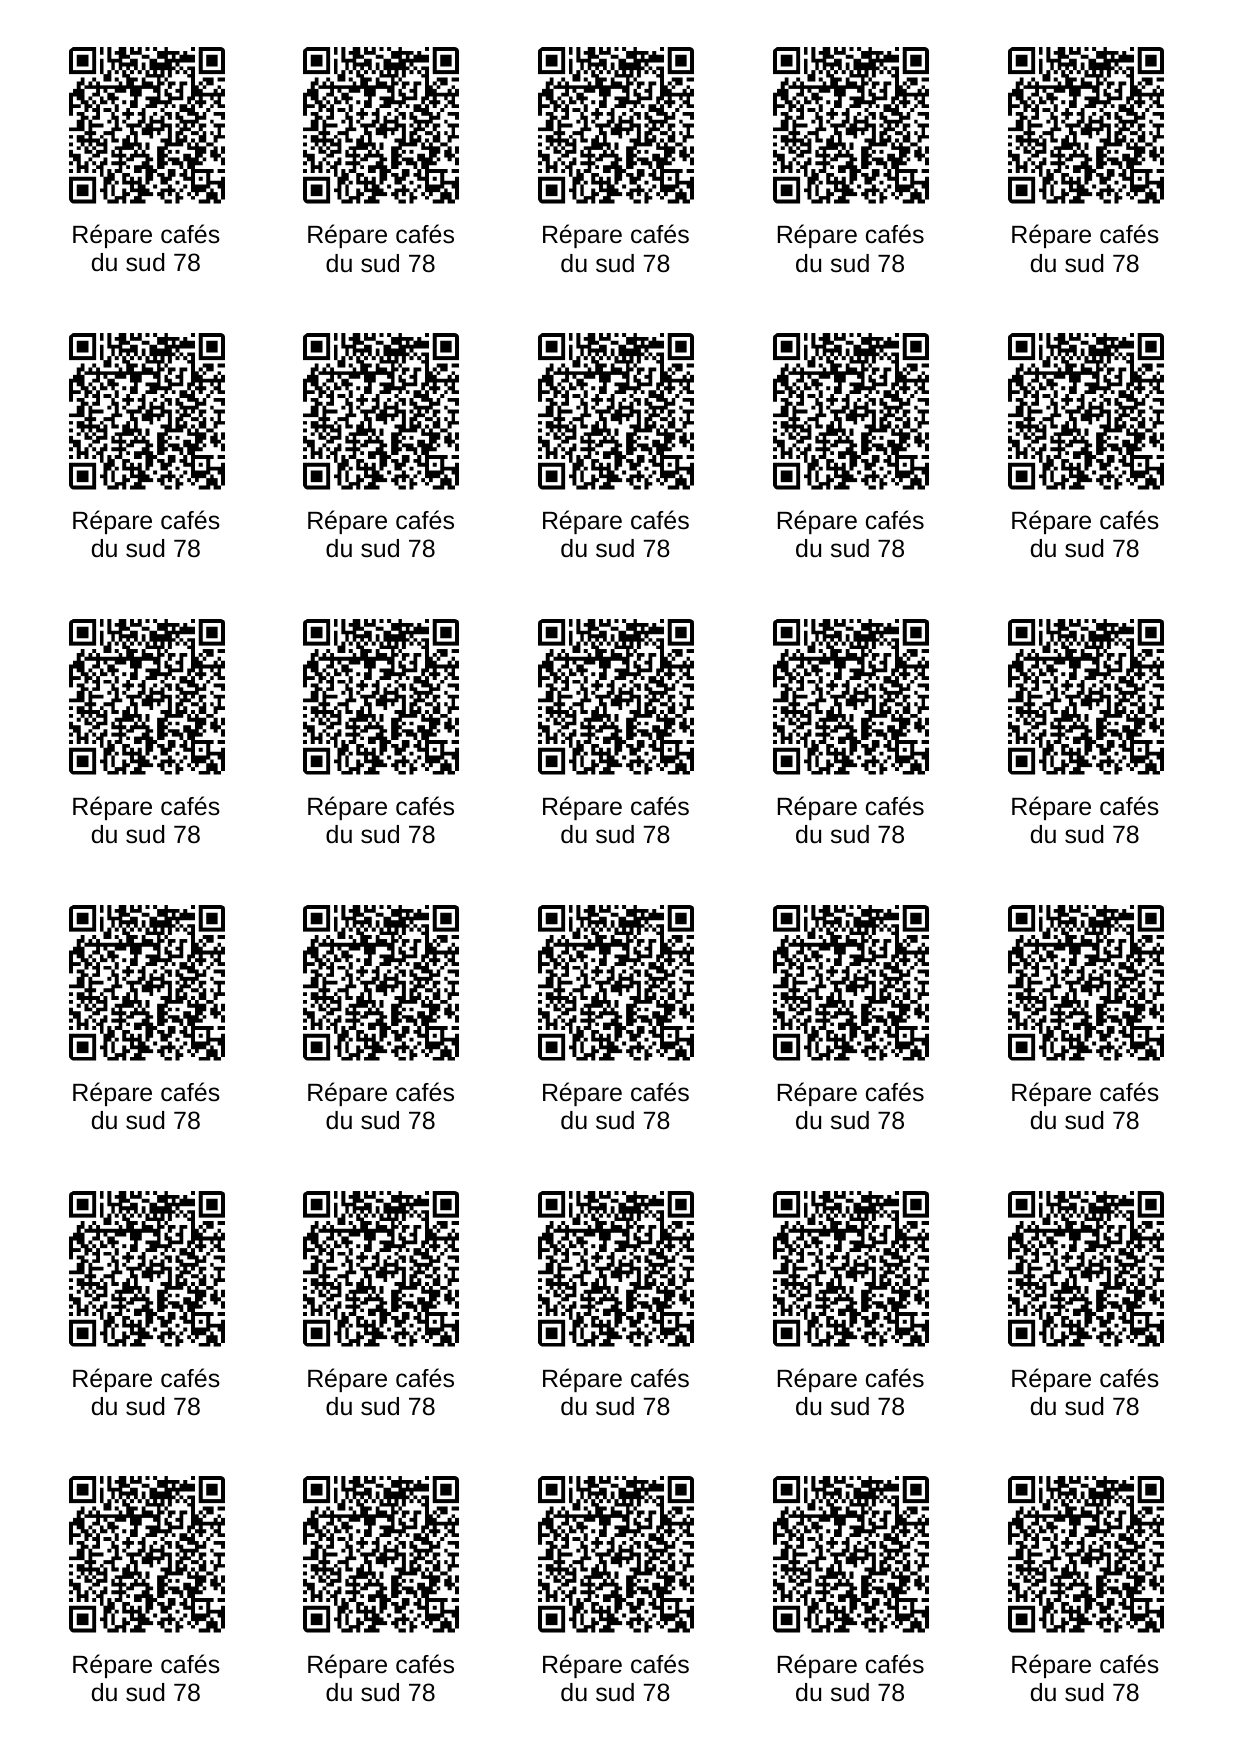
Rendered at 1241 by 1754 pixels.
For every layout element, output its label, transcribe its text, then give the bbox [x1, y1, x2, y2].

picture [769, 900, 932, 1064]
text_box Répare cafés du sud 78 [767, 1650, 934, 1707]
picture [65, 1186, 228, 1350]
picture [769, 1186, 932, 1350]
text_box Répare cafés du sud 78 [767, 221, 934, 278]
text_box Répare cafés du sud 78 [767, 792, 934, 850]
picture [534, 614, 697, 779]
text_box Répare cafés du sud 78 [63, 1364, 229, 1421]
text_box Répare cafés du sud 78 [1002, 507, 1168, 564]
picture [534, 42, 697, 207]
text_box Répare cafés du sud 78 [298, 792, 464, 850]
text_box Répare cafés du sud 78 [63, 792, 229, 849]
text_box Répare cafés du sud 78 [298, 507, 464, 564]
picture [1004, 42, 1167, 207]
picture [65, 614, 228, 778]
text_box Répare cafés du sud 78 [298, 221, 464, 278]
picture [534, 1471, 697, 1636]
text_box Répare cafés du sud 78 [1002, 1078, 1168, 1135]
picture [769, 1471, 932, 1636]
picture [1004, 900, 1167, 1064]
picture [1004, 614, 1167, 779]
picture [769, 42, 932, 207]
text_box Répare cafés du sud 78 [298, 1078, 464, 1135]
text_box Répare cafés du sud 78 [298, 1364, 464, 1421]
picture [299, 1471, 462, 1636]
picture [65, 328, 228, 493]
text_box Répare cafés du sud 78 [1002, 1650, 1168, 1707]
text_box Répare cafés du sud 78 [1002, 792, 1168, 850]
text_box Répare cafés du sud 78 [63, 221, 229, 278]
text_box Répare cafés du sud 78 [63, 1650, 229, 1707]
picture [1004, 1186, 1167, 1350]
text_box Répare cafés du sud 78 [532, 1650, 699, 1707]
picture [65, 900, 228, 1064]
text_box Répare cafés du sud 78 [1002, 1364, 1168, 1421]
picture [534, 1186, 697, 1350]
picture [299, 42, 462, 207]
text_box Répare cafés du sud 78 [532, 507, 699, 564]
picture [1004, 328, 1167, 493]
text_box Répare cafés du sud 78 [767, 507, 934, 564]
text_box Répare cafés du sud 78 [532, 792, 699, 850]
text_box Répare cafés du sud 78 [1002, 221, 1168, 278]
picture [534, 900, 697, 1064]
picture [534, 328, 697, 493]
text_box Répare cafés du sud 78 [298, 1650, 464, 1707]
picture [65, 1471, 228, 1636]
picture [299, 1186, 462, 1350]
picture [769, 328, 932, 493]
picture [769, 614, 932, 779]
text_box Répare cafés du sud 78 [767, 1078, 934, 1135]
picture [1004, 1471, 1167, 1636]
text_box Répare cafés du sud 78 [63, 1078, 229, 1135]
picture [65, 42, 228, 207]
picture [299, 900, 462, 1064]
text_box Répare cafés du sud 78 [532, 1364, 699, 1421]
text_box Répare cafés du sud 78 [767, 1364, 934, 1421]
text_box Répare cafés du sud 78 [532, 1078, 699, 1135]
picture [299, 614, 462, 779]
text_box Répare cafés du sud 78 [63, 507, 229, 564]
text_box Répare cafés du sud 78 [532, 221, 699, 278]
picture [299, 328, 462, 493]
